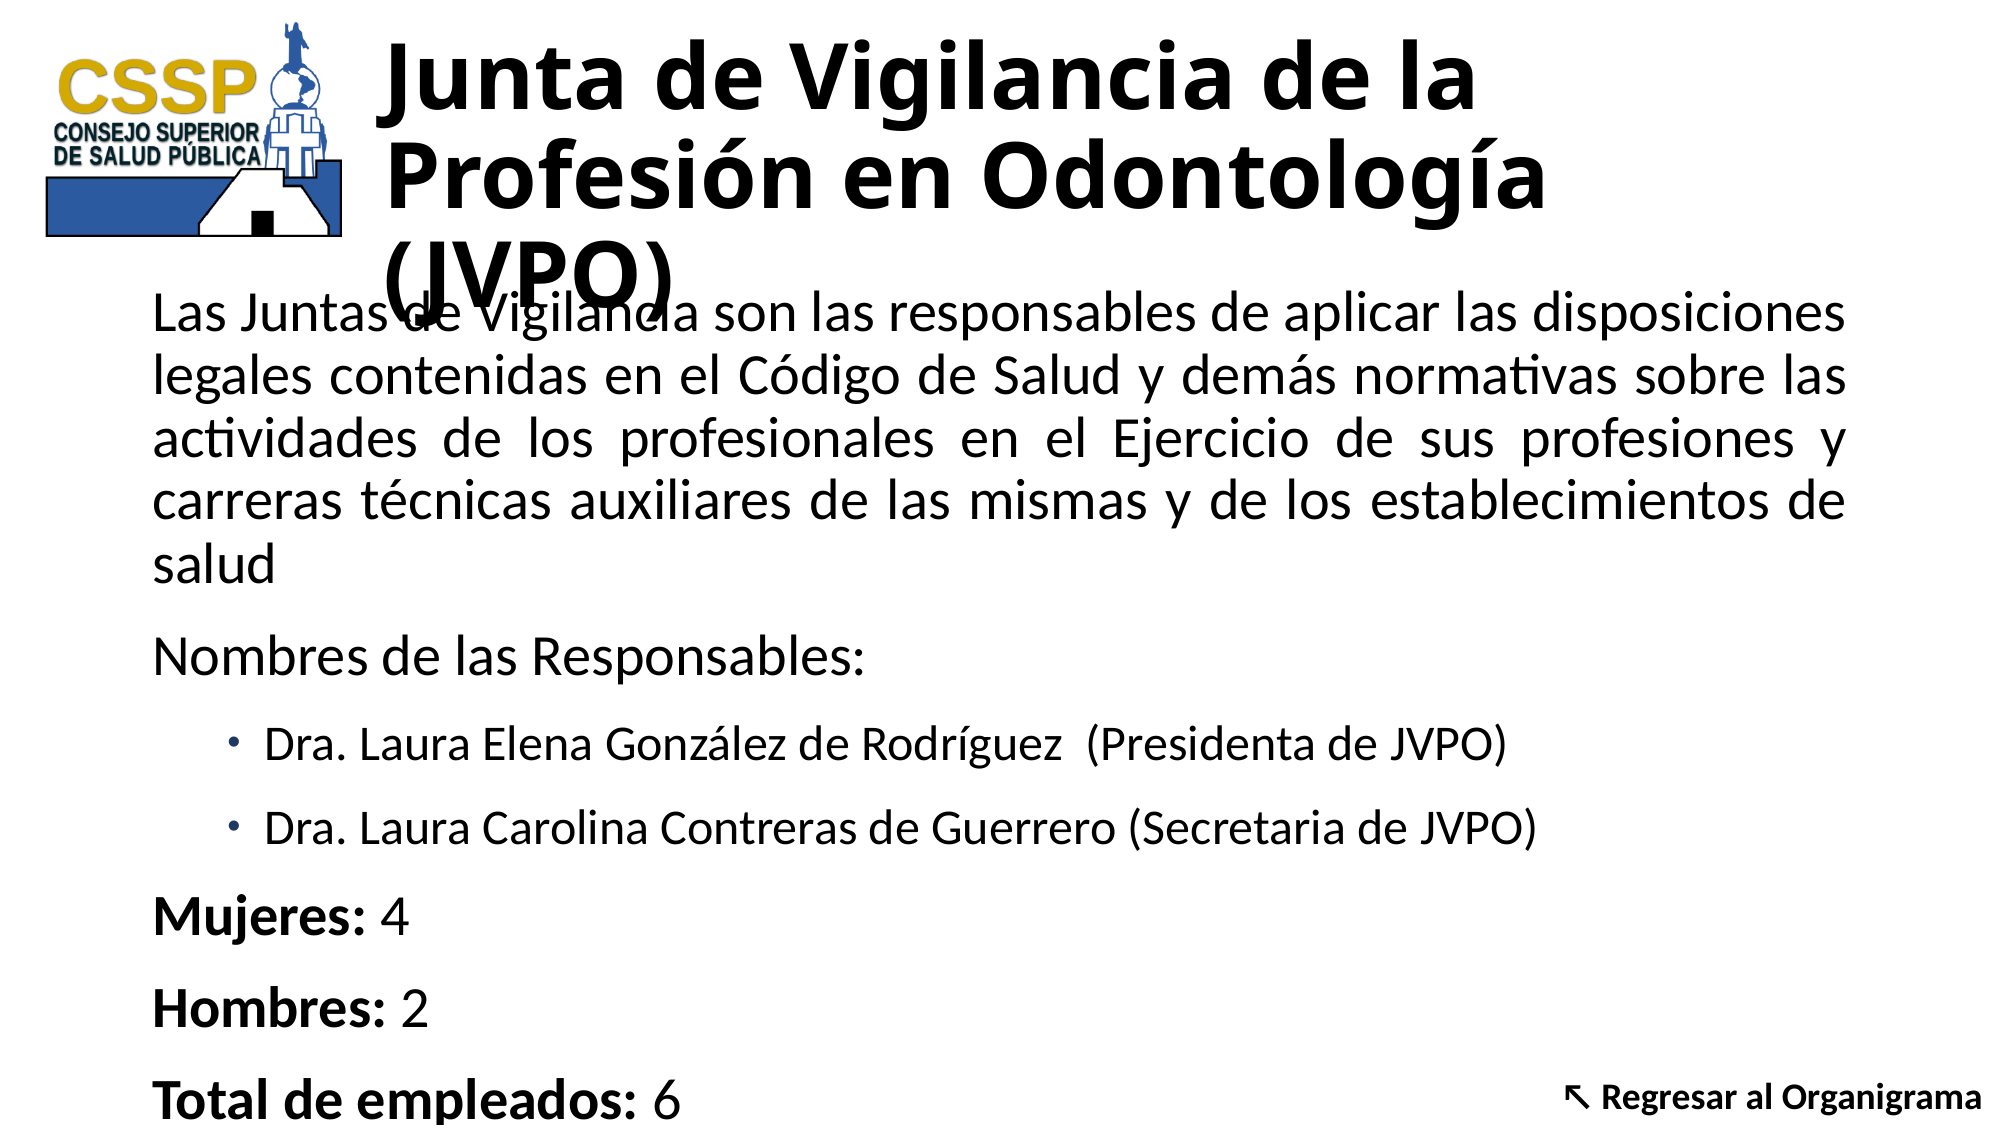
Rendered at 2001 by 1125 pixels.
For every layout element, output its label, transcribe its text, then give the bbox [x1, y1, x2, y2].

title Junta de Vigilancia de la Profesión en Odontología (JVPO) [368, 22, 1863, 241]
text_box ↖ Regresar al Organigrama [1546, 1064, 1999, 1125]
list Las Juntas de Vigilancia son las responsables de aplicar las disposiciones legales contenidas en el Código de Salud y demás normativas sobre las actividades de los profesionales en el Ejercicio de sus profesiones y carreras técnicas auxiliares de las mismas y de los establecimientos de salud Nombres de las Responsables: Dra. Laura Elena González de Rodríguez (Presidenta de JVPO) Dra. Laura Carolina Contreras de Guerrero (Secretaria de JVPO) Mujeres: 4 Hombres: 2 Total de empleados: 6 [137, 273, 1863, 1066]
picture [44, 22, 342, 237]
